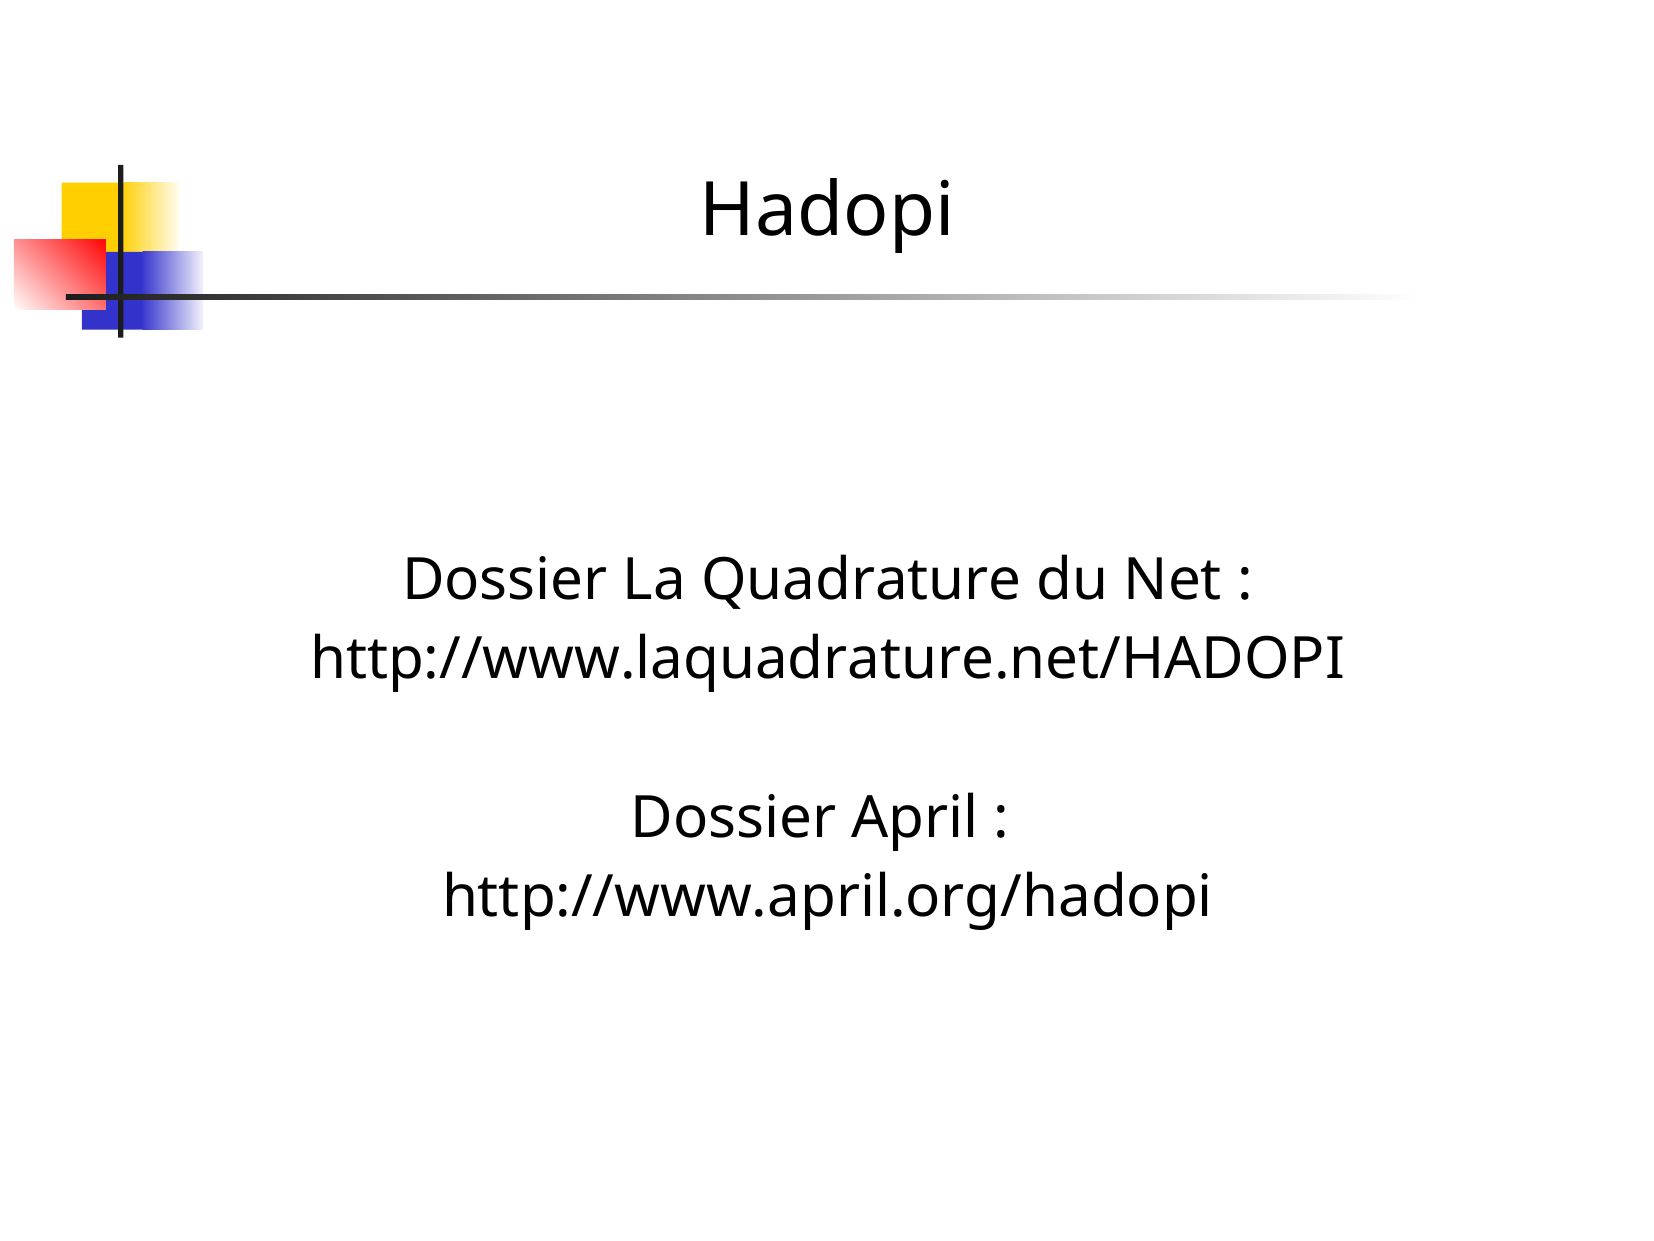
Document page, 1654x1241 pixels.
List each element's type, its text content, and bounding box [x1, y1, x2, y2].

title Hadopi [121, 102, 1534, 311]
subtitle Dossier La Quadrature du Net : http://www.laquadrature.net/HADOPI Dossier April : http://www.april.org/hadopi [121, 344, 1534, 1127]
